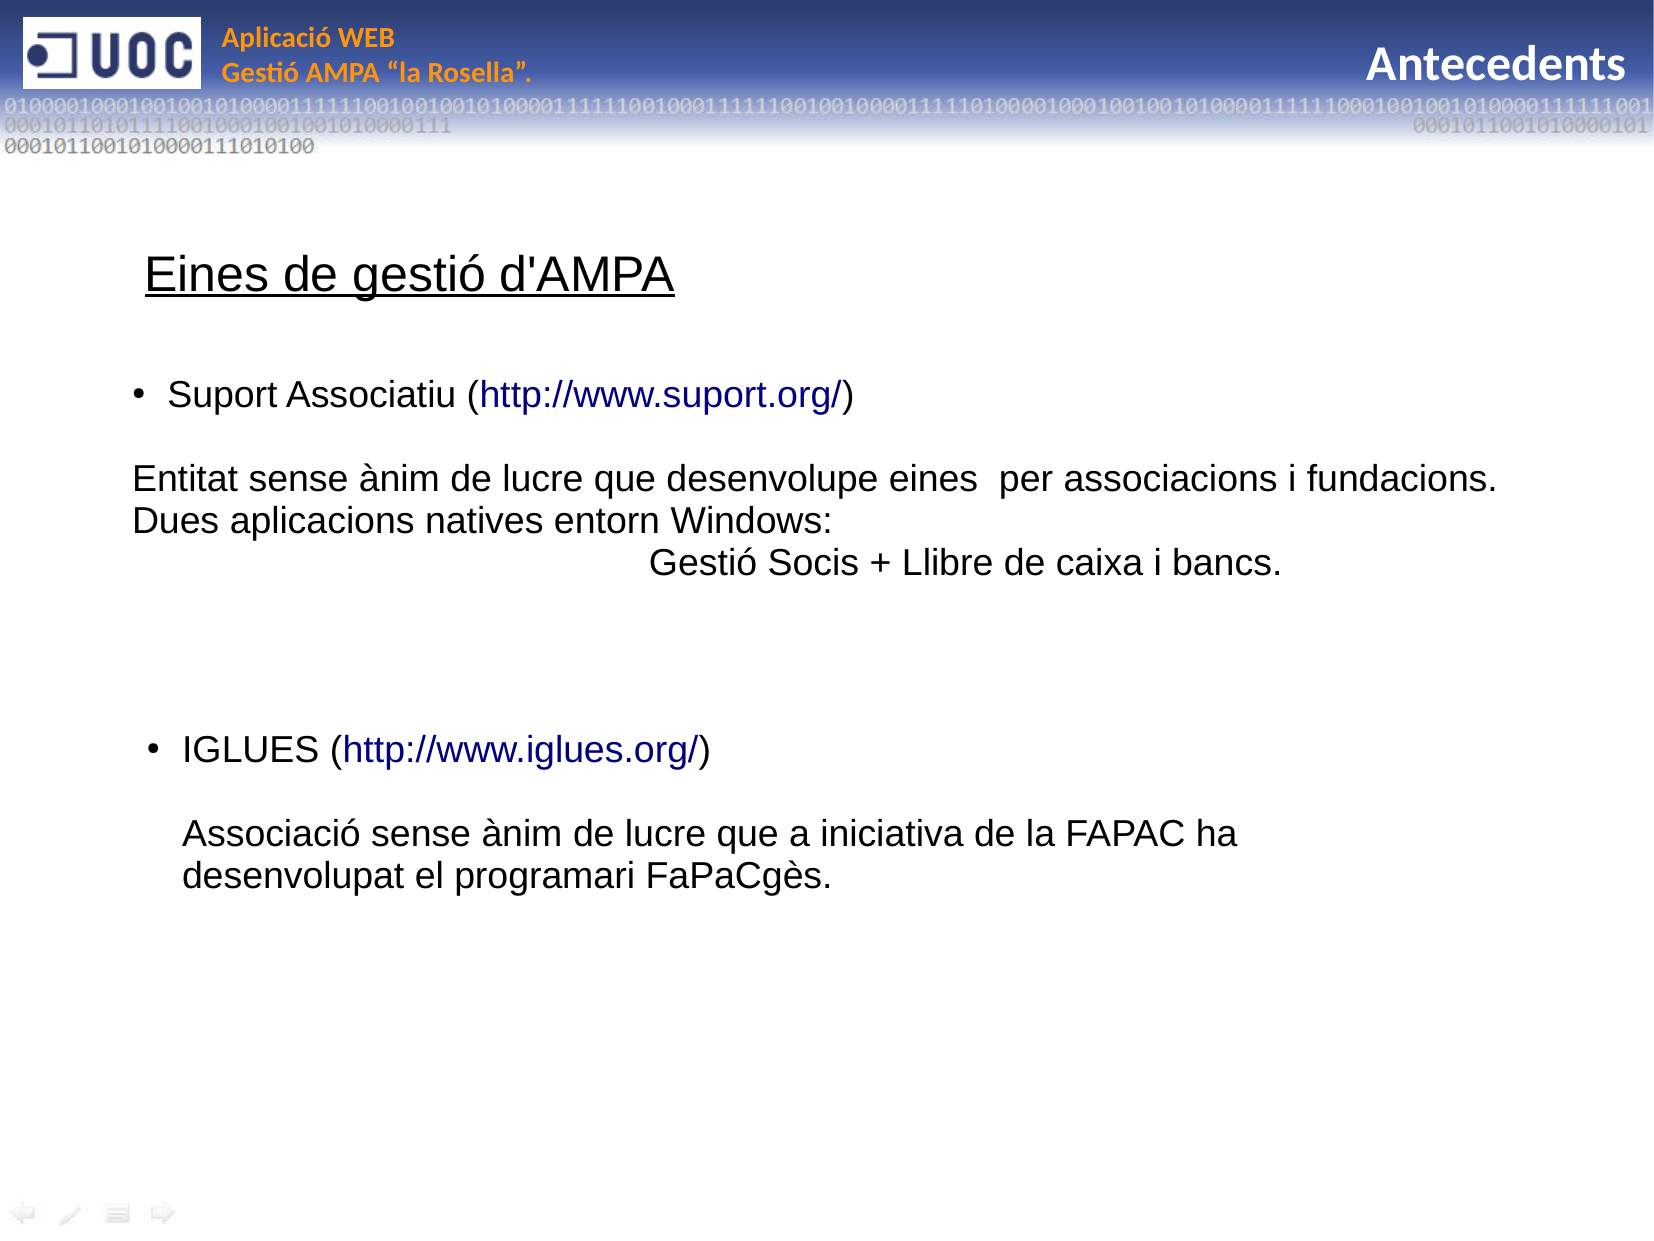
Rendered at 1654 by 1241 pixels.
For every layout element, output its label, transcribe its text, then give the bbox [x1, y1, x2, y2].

text_box IGLUES (http://www.iglues.org/) Associació sense ànim de lucre que a iniciativa de la FAPAC ha desenvolupat el programari FaPaCgès. [131, 721, 1465, 905]
text_box Eines de gestió d'AMPA [129, 238, 851, 309]
text_box Antecedents [1184, 23, 1642, 99]
text_box Suport Associatiu (http://www.suport.org/) Entitat sense ànim de lucre que desenvolupe eines per associacions i fundacions. Dues aplicacions natives entorn Windows: Gestió Socis + Llibre de caixa i bancs. [117, 366, 1595, 592]
text_box Aplicació WEB Gestió AMPA “la Rosella”. [206, 12, 709, 95]
picture [0, 0, 1654, 1241]
